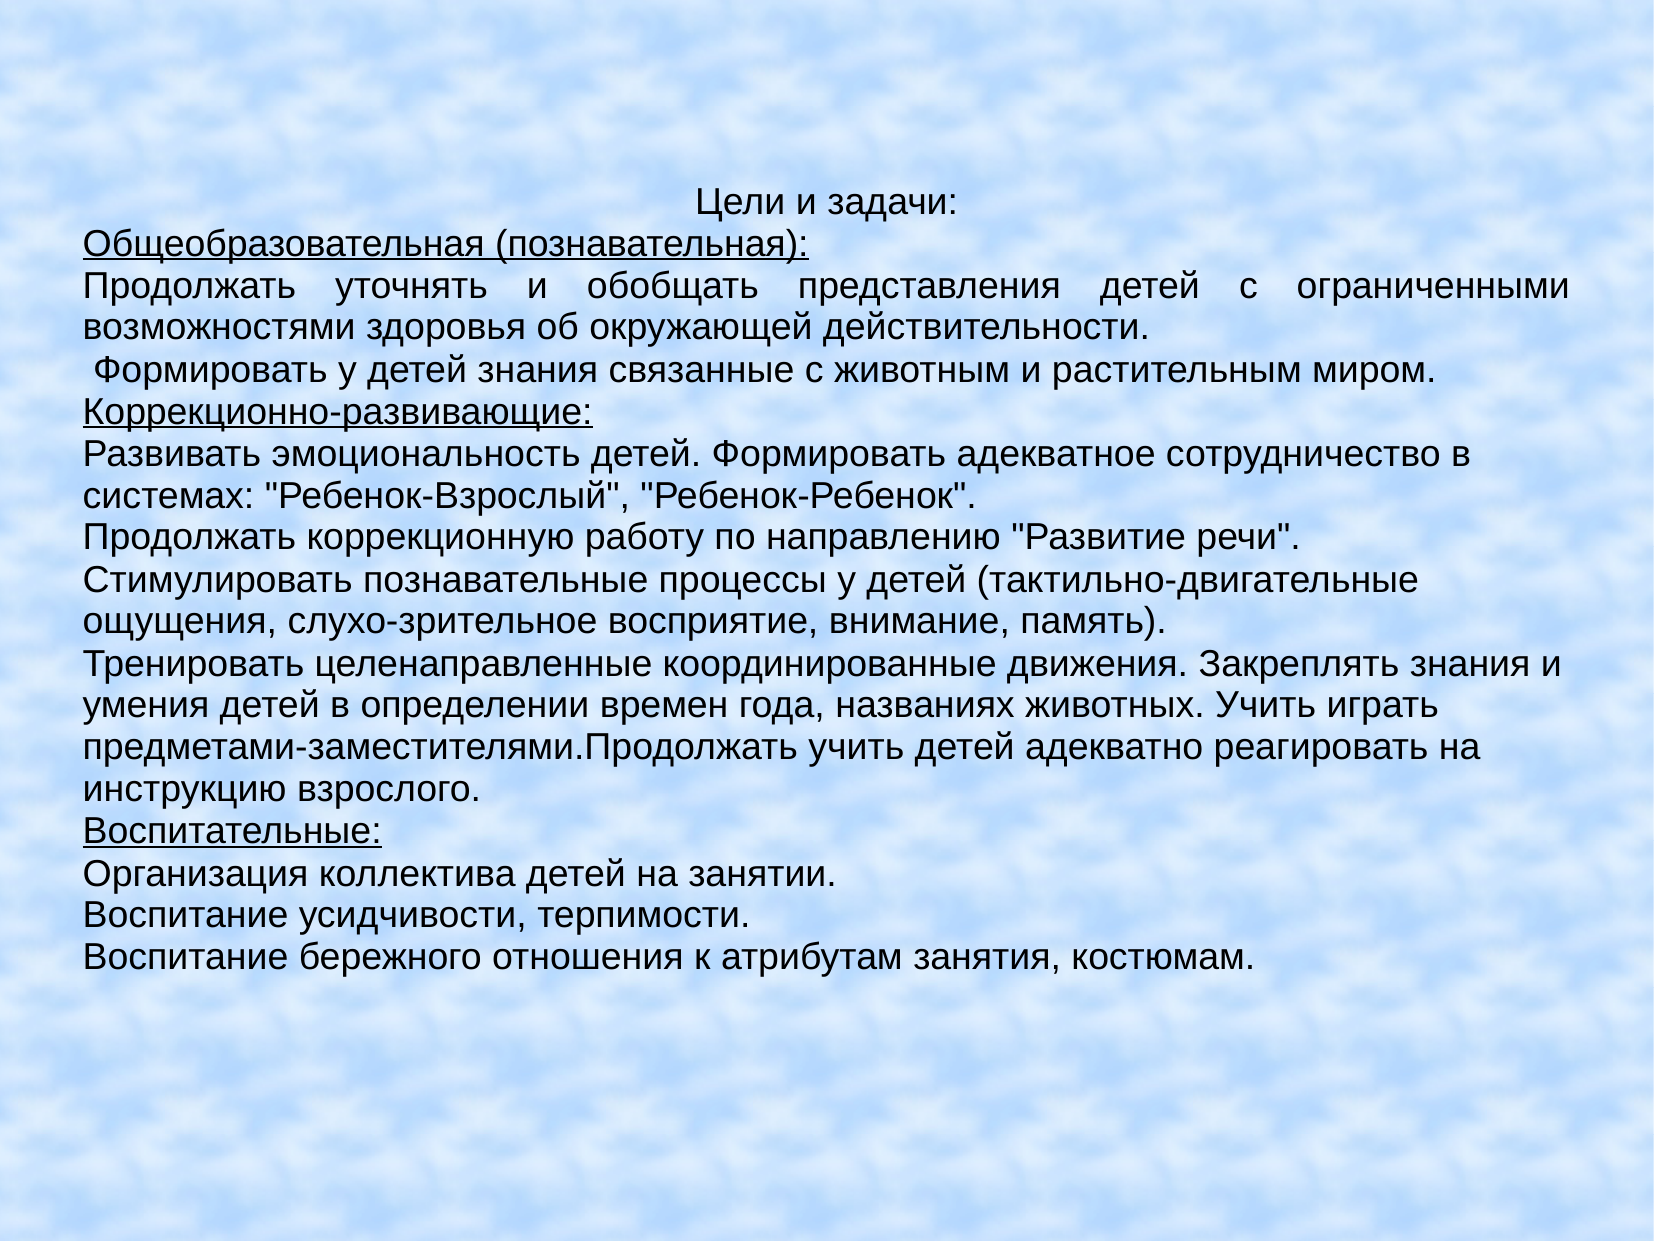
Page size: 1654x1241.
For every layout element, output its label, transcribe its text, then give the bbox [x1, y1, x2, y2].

picture [0, 0, 1654, 1241]
subtitle Цели и задачи: Общеобразовательная (познавательная): Продолжать уточнять и обобщать представления детей с ограниченными возможностями здоровья об окружающей действительности. Формировать у детей знания связанные с животным и растительным миром. Коррекционно-развивающие: Развивать эмоциональность детей. Формировать адекватное сотрудничество в системах: "Ребенок-Взрослый", "Ребенок-Ребенок". Продолжать коррекционную работу по направлению "Развитие речи". Стимулировать познавательные процессы у детей (тактильно-двигательные ощущения, слухо-зрительное восприятие, внимание, память). Тренировать целенаправленные координированные движения. Закреплять знания и умения детей в определении времен года, названиях животных. Учить играть предметами-заместителями.Продолжать учить детей адекватно реагировать на инструкцию взрослого. Воспитательные: Организация коллектива детей на занятии. Воспитание усидчивости, терпимости. Воспитание бережного отношения к атрибутам занятия, костюмам. [82, 56, 1571, 1102]
